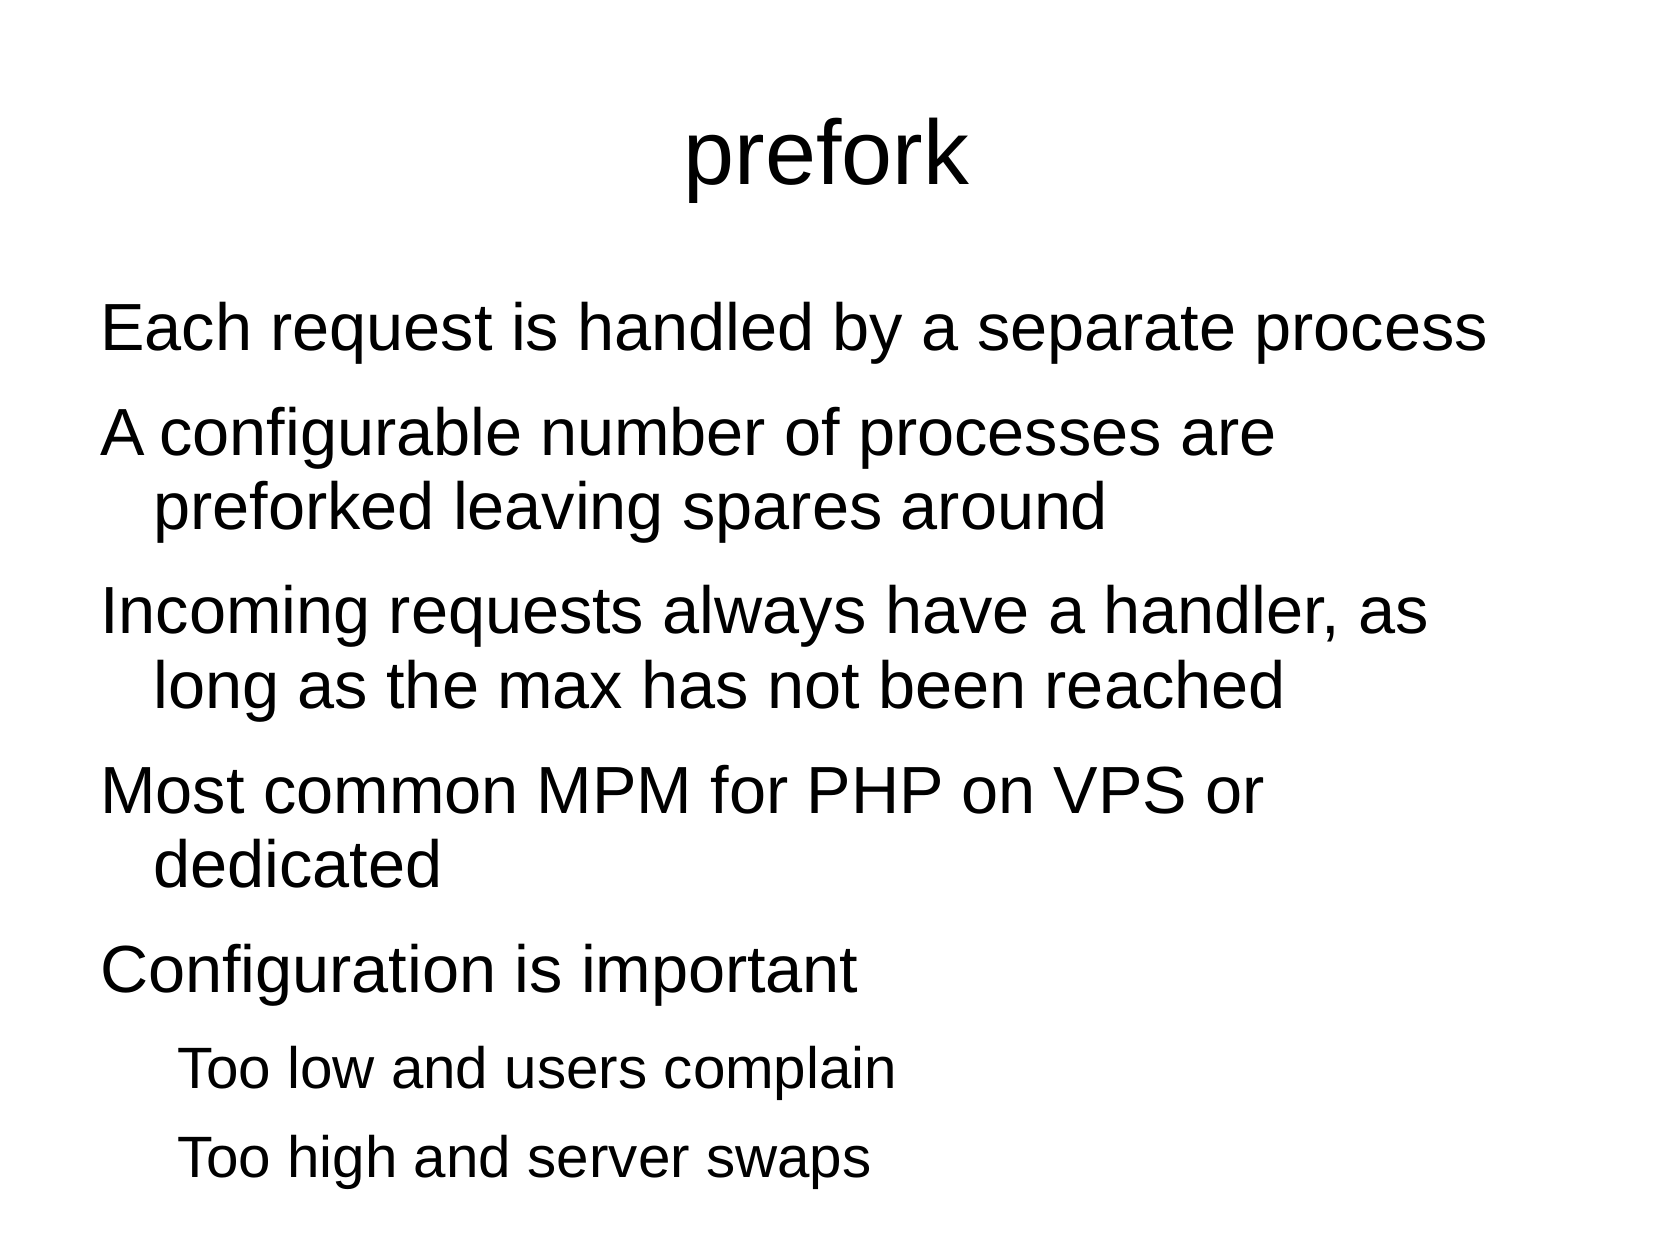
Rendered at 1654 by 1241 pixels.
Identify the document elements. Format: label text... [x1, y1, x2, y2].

title prefork [82, 56, 1571, 250]
list Each request is handled by a separate process A configurable number of processes are preforked leaving spares around Incoming requests always have a handler, as long as the max has not been reached Most common MPM for PHP on VPS or dedicated Configuration is important Too low and users complain Too high and server swaps [82, 290, 1571, 1190]
